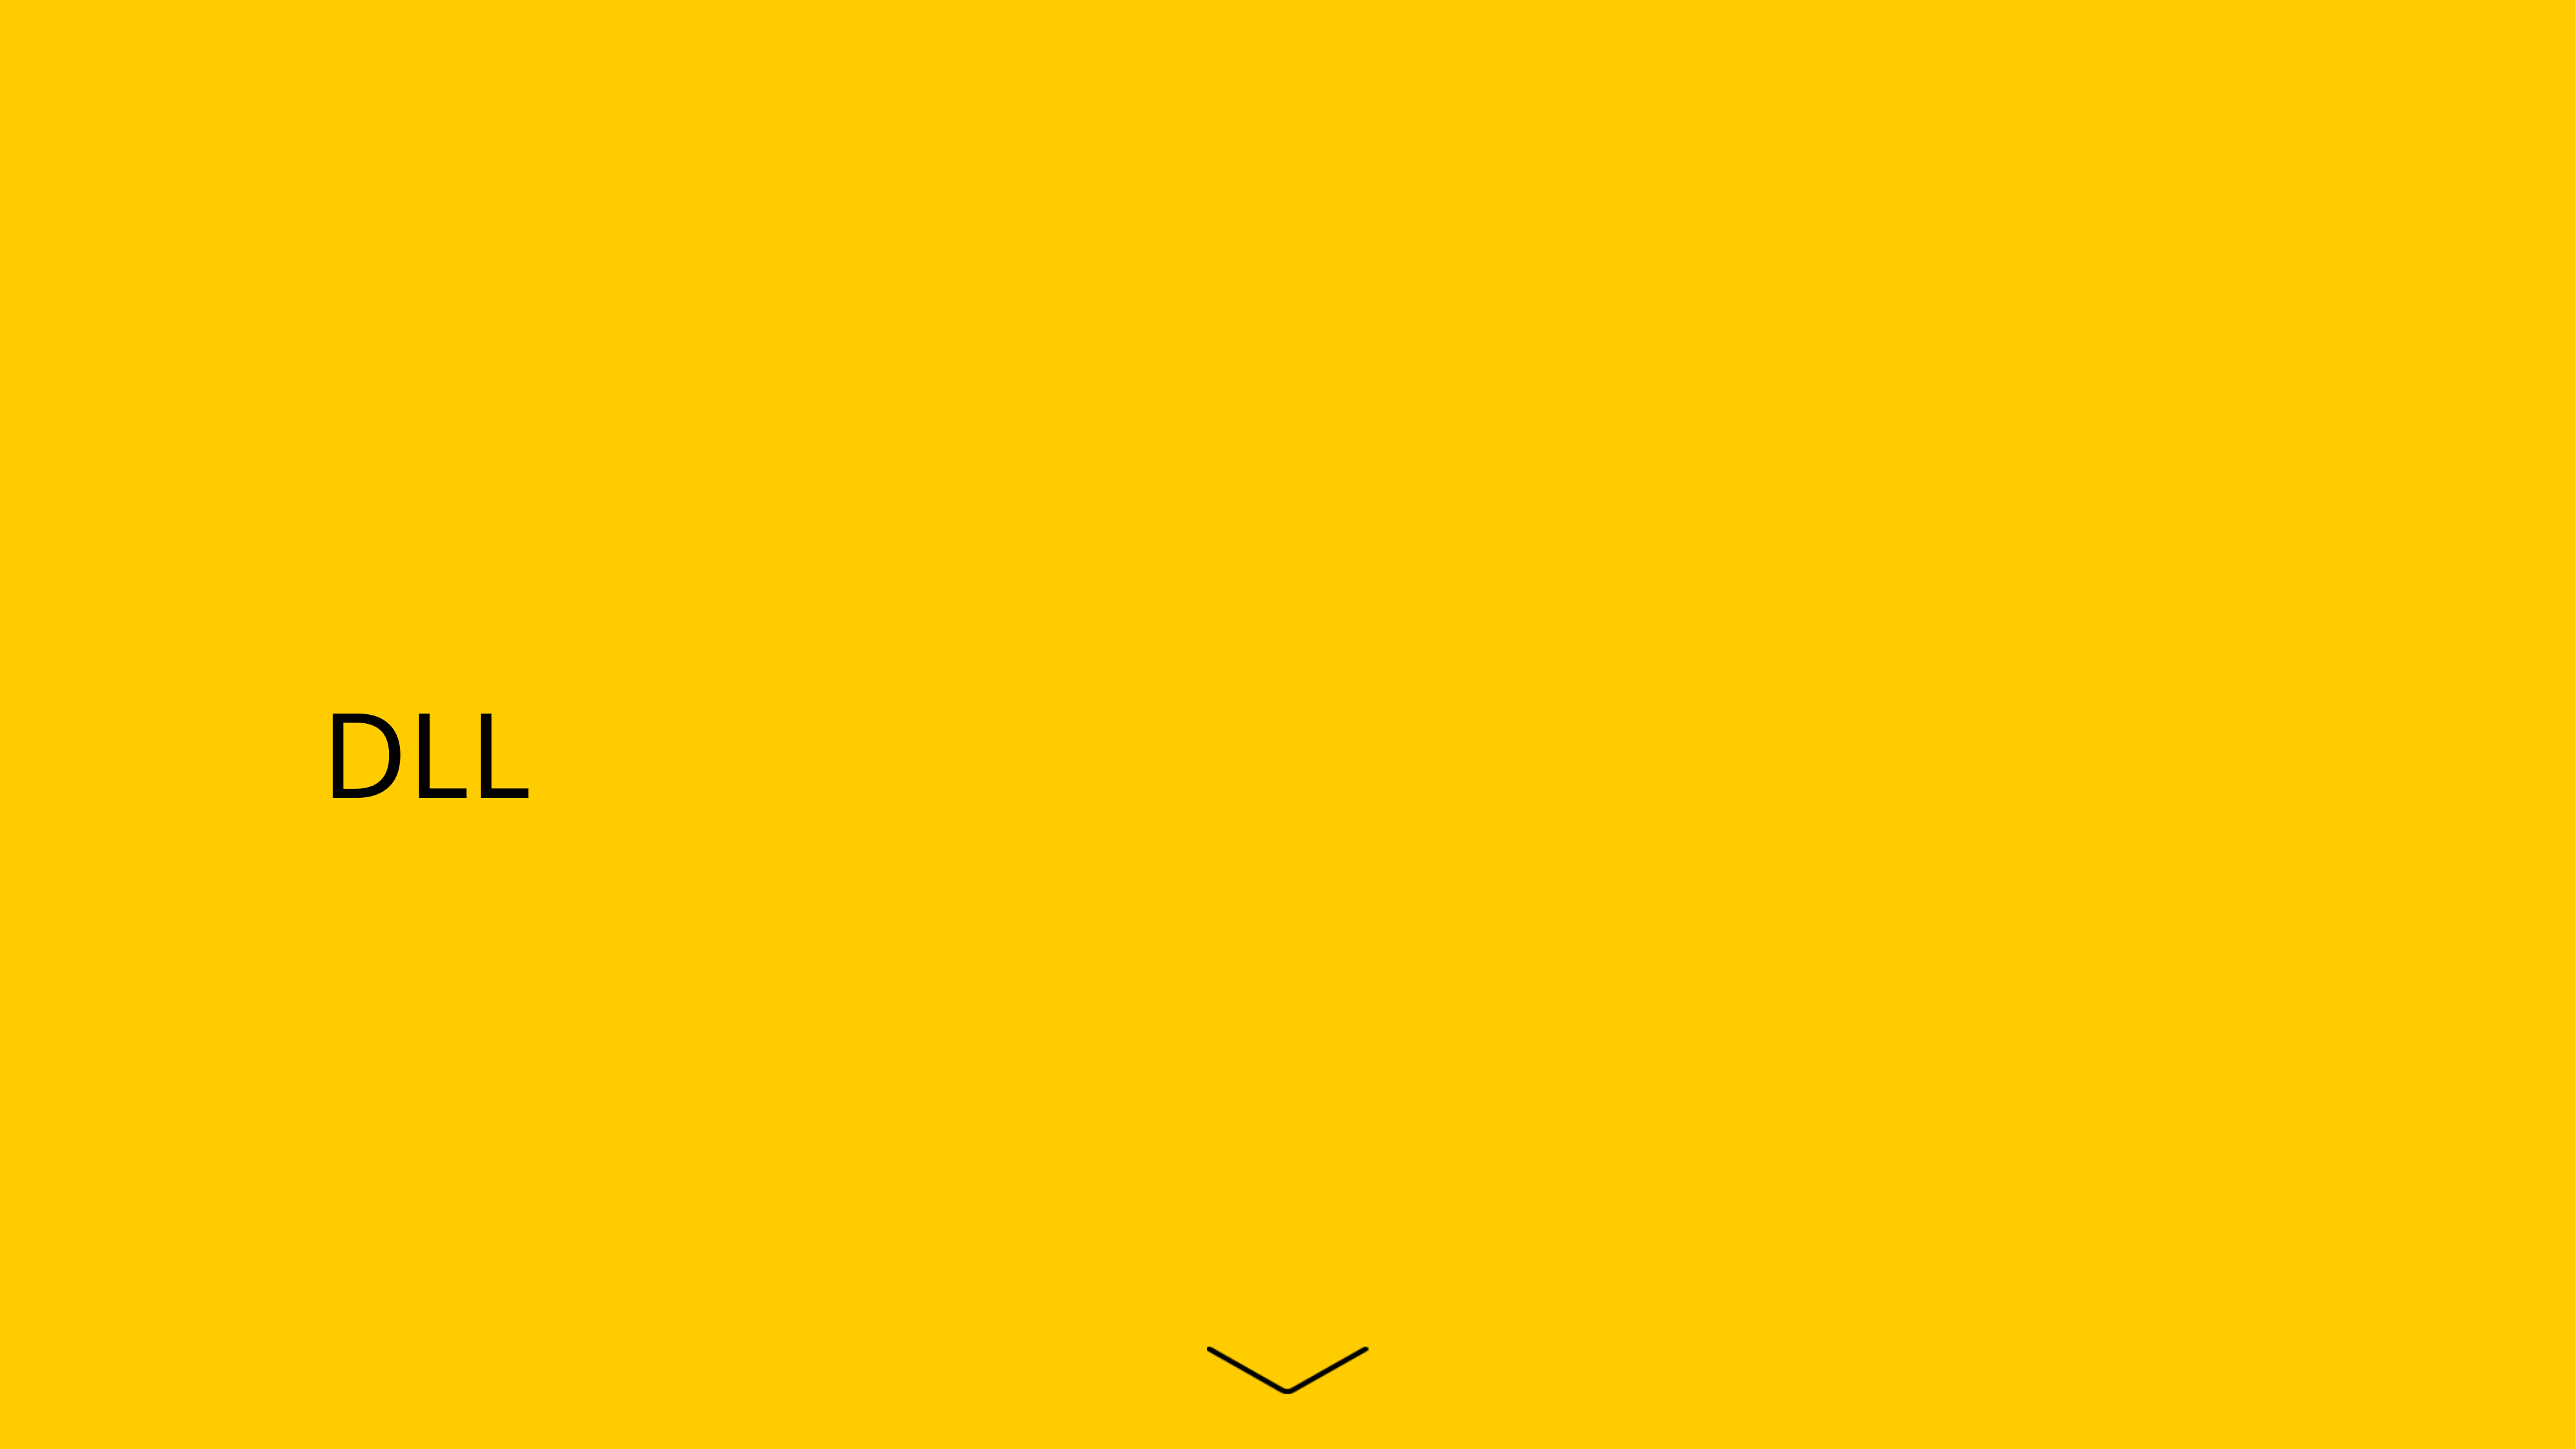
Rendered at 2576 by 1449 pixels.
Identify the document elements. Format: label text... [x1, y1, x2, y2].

title DLL [321, 429, 2253, 1074]
picture [1207, 1347, 1368, 1396]
